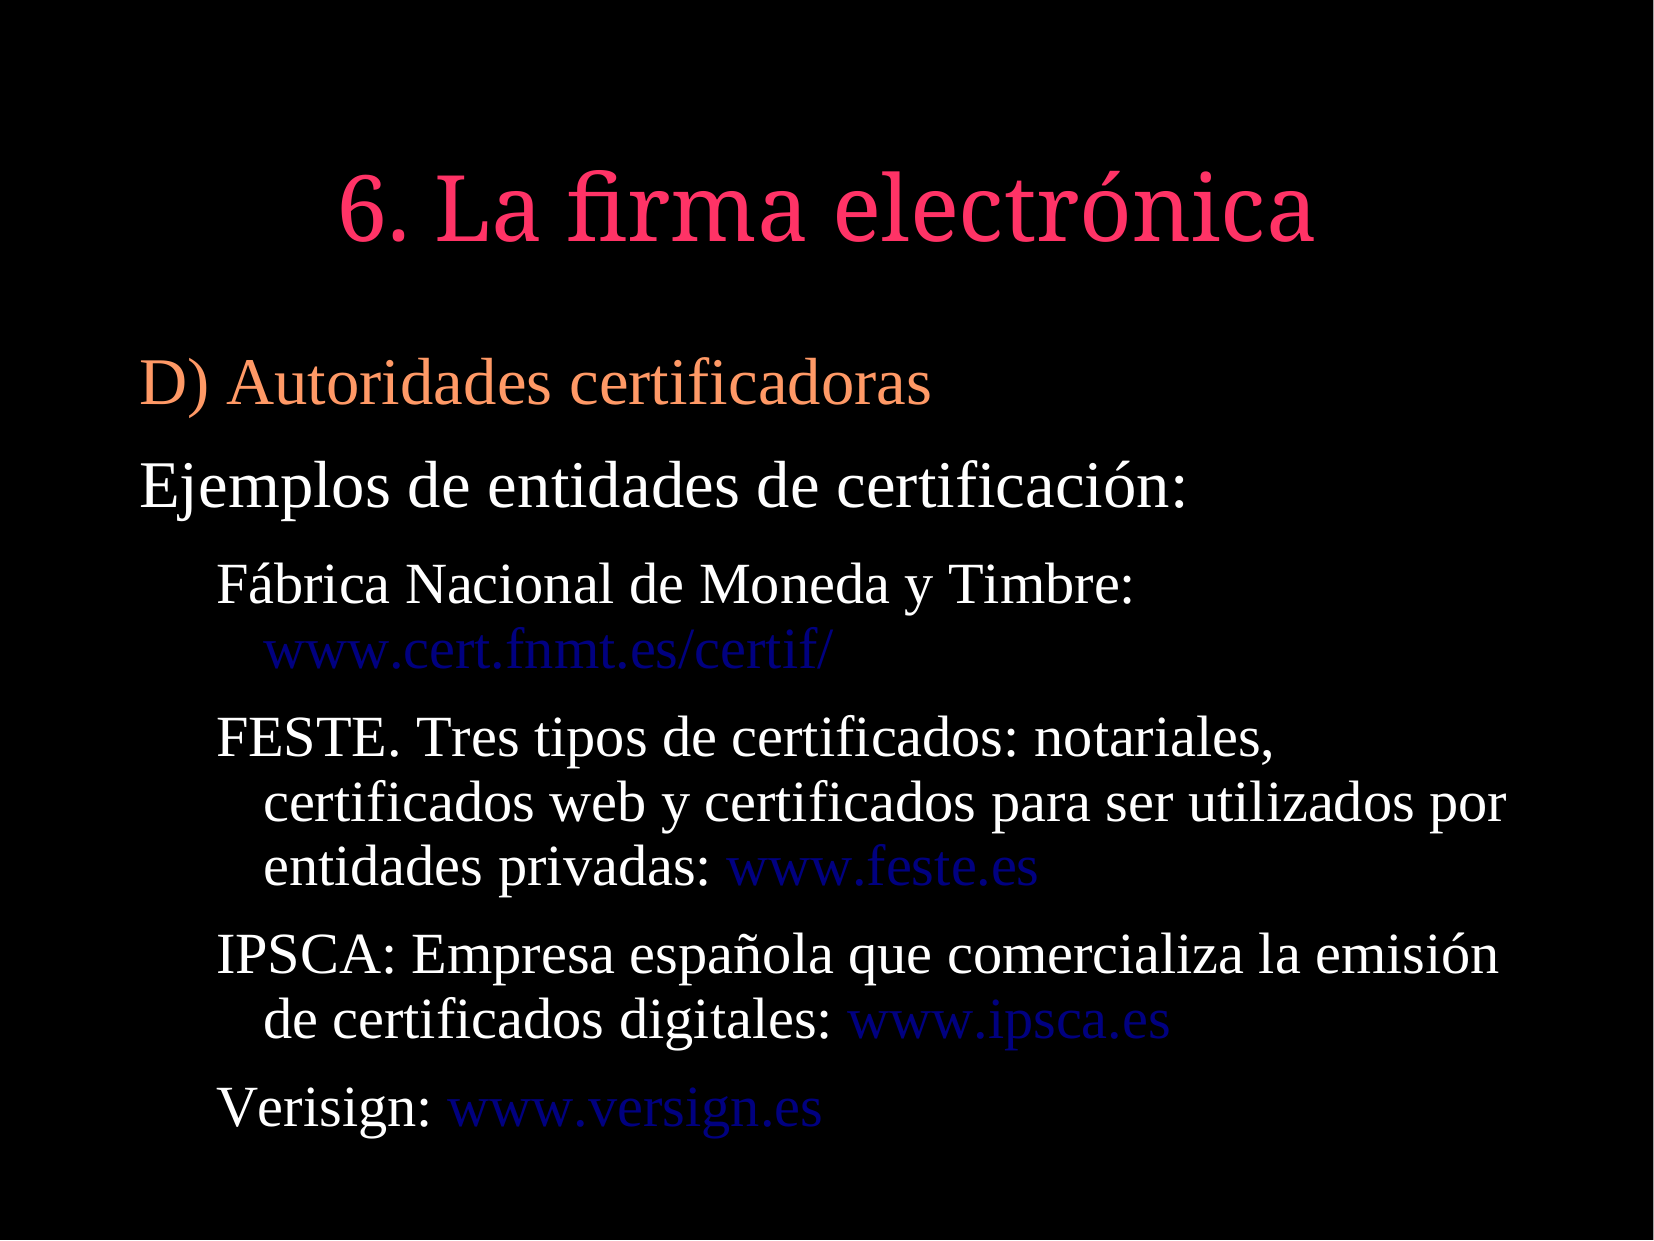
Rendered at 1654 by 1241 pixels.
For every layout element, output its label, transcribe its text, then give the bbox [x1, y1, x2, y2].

title 6. La firma electrónica [121, 102, 1534, 311]
list D) Autoridades certificadoras Ejemplos de entidades de certificación: Fábrica Nacional de Moneda y Timbre: www.cert.fnmt.es/certif/ FESTE. Tres tipos de certificados: notariales, certificados web y certificados para ser utilizados por entidades privadas: www.feste.es IPSCA: Empresa española que comercializa la emisión de certificados digitales: www.ipsca.es Verisign: www.versign.es [121, 344, 1534, 1147]
